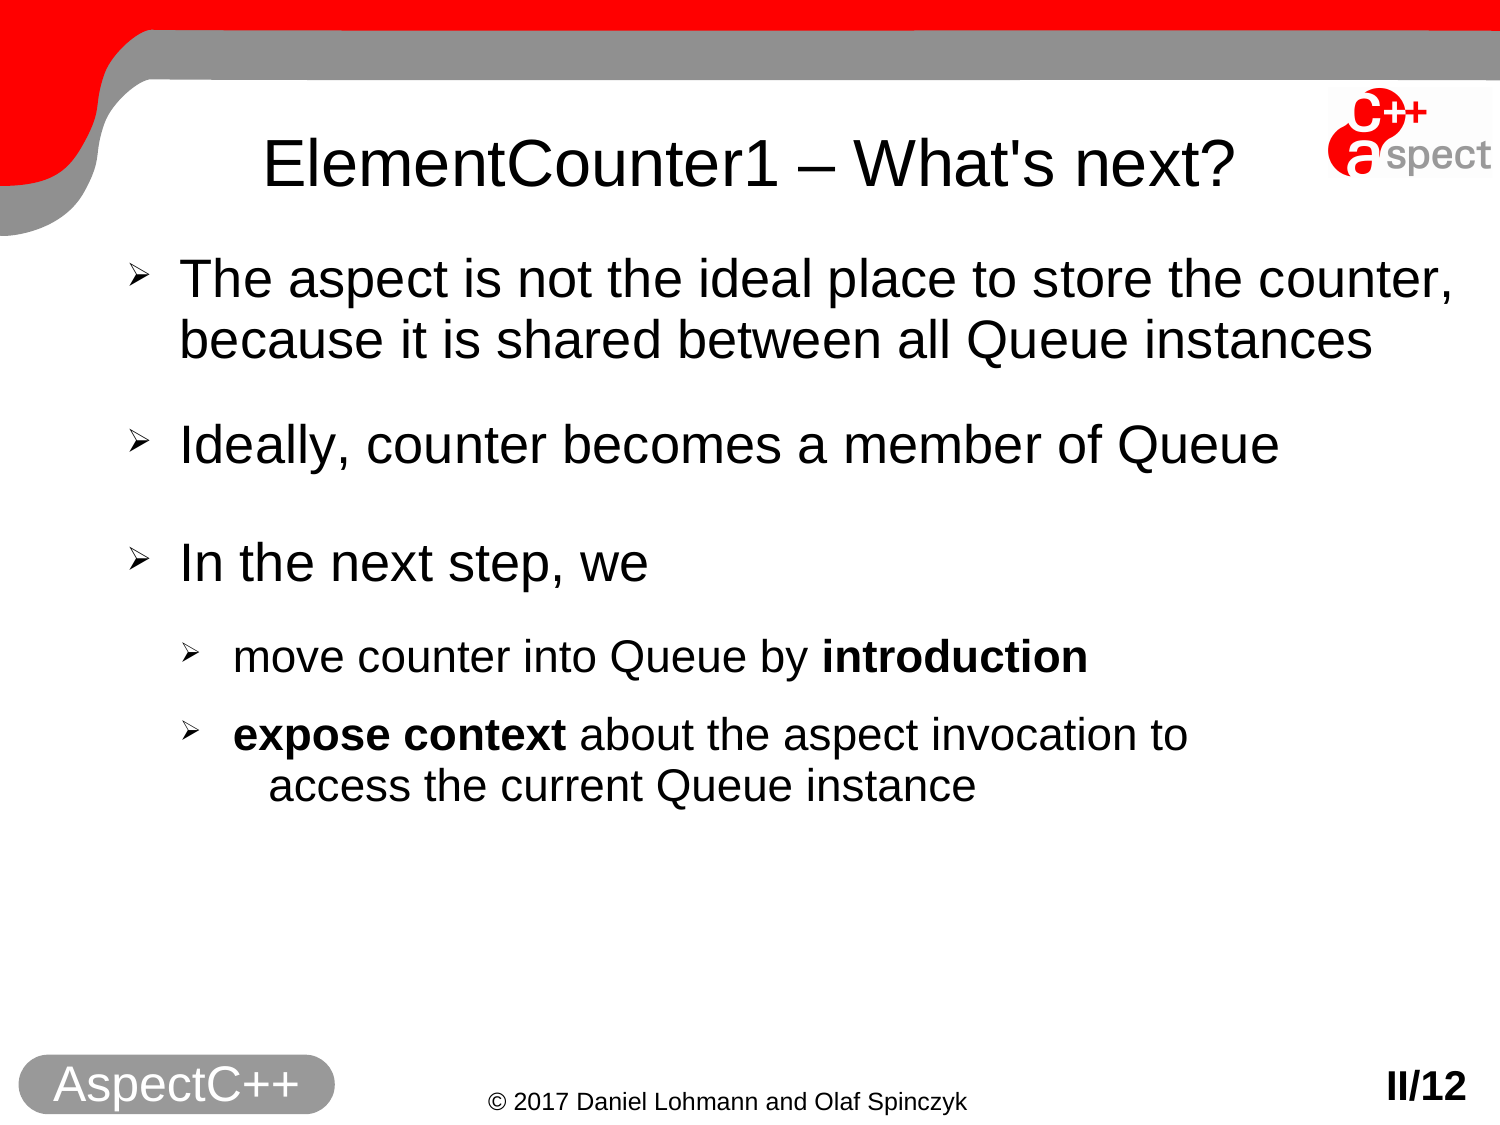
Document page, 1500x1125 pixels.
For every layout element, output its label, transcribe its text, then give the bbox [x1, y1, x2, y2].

list The aspect is not the ideal place to store the counter, because it is shared between all Queue instances Ideally, counter becomes a member of Queue In the next step, we move counter into Queue by introduction expose context about the aspect invocation to access the current Queue instance [126, 248, 1459, 1013]
title ElementCounter1 – What's next? [112, 98, 1388, 223]
